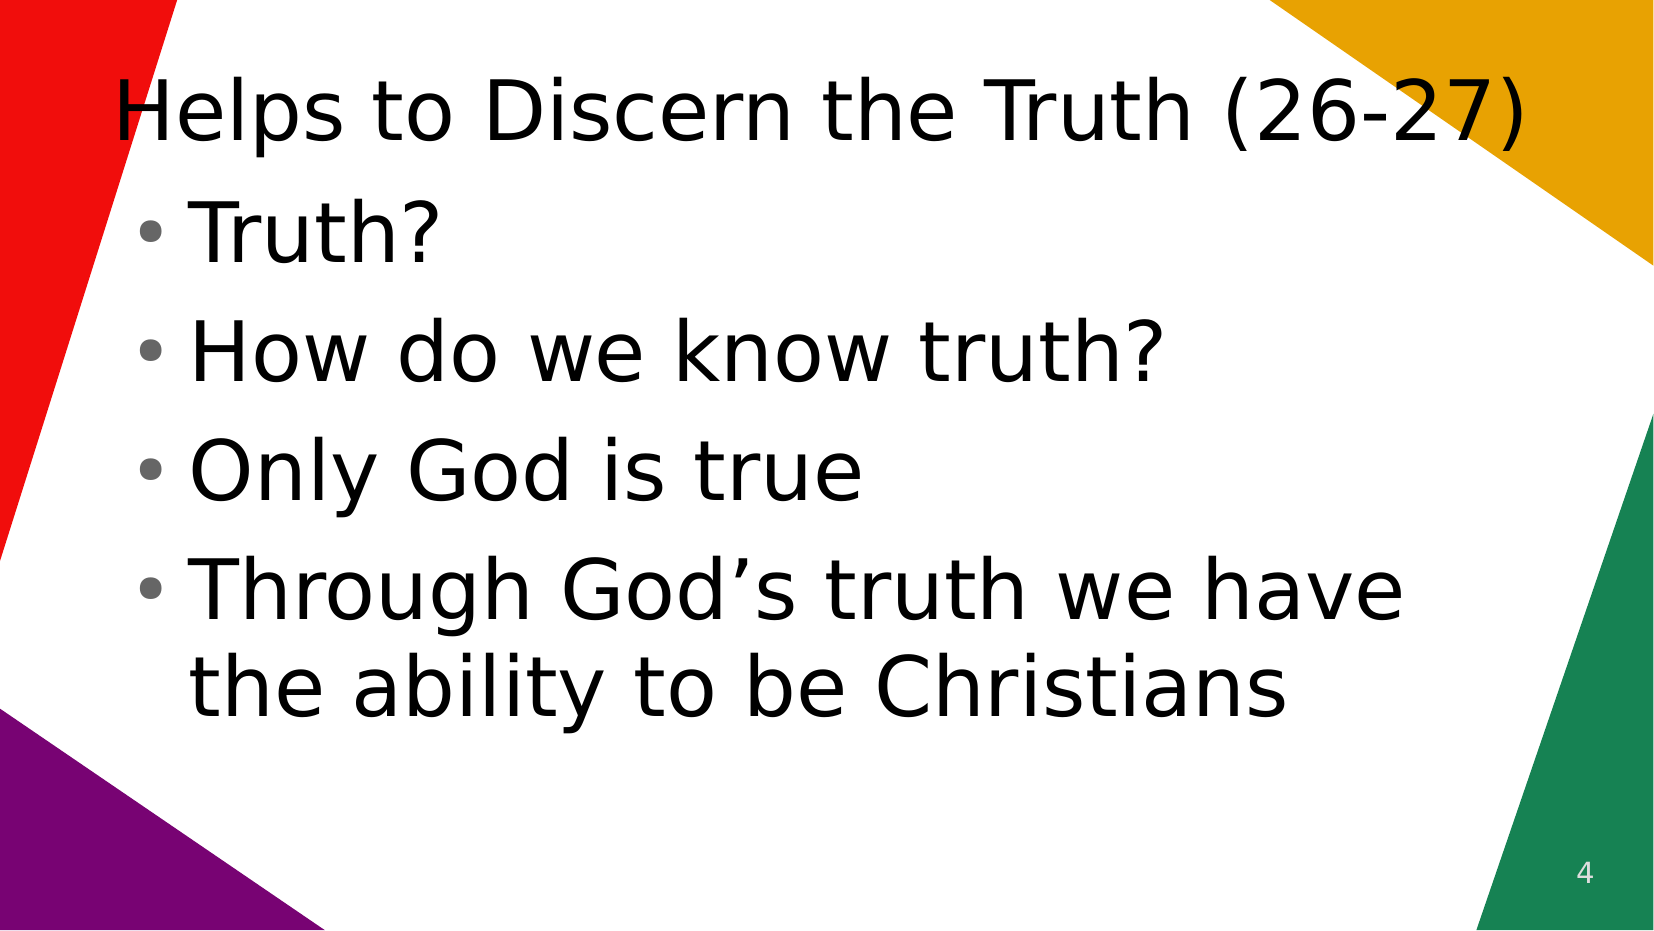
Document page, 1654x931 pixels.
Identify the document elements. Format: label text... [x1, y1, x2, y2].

list Truth? How do we know truth? Only God is true Through God’s truth we have the ability to be Christians [118, 185, 1536, 827]
title Helps to Discern the Truth (26-27) [112, 37, 1530, 186]
